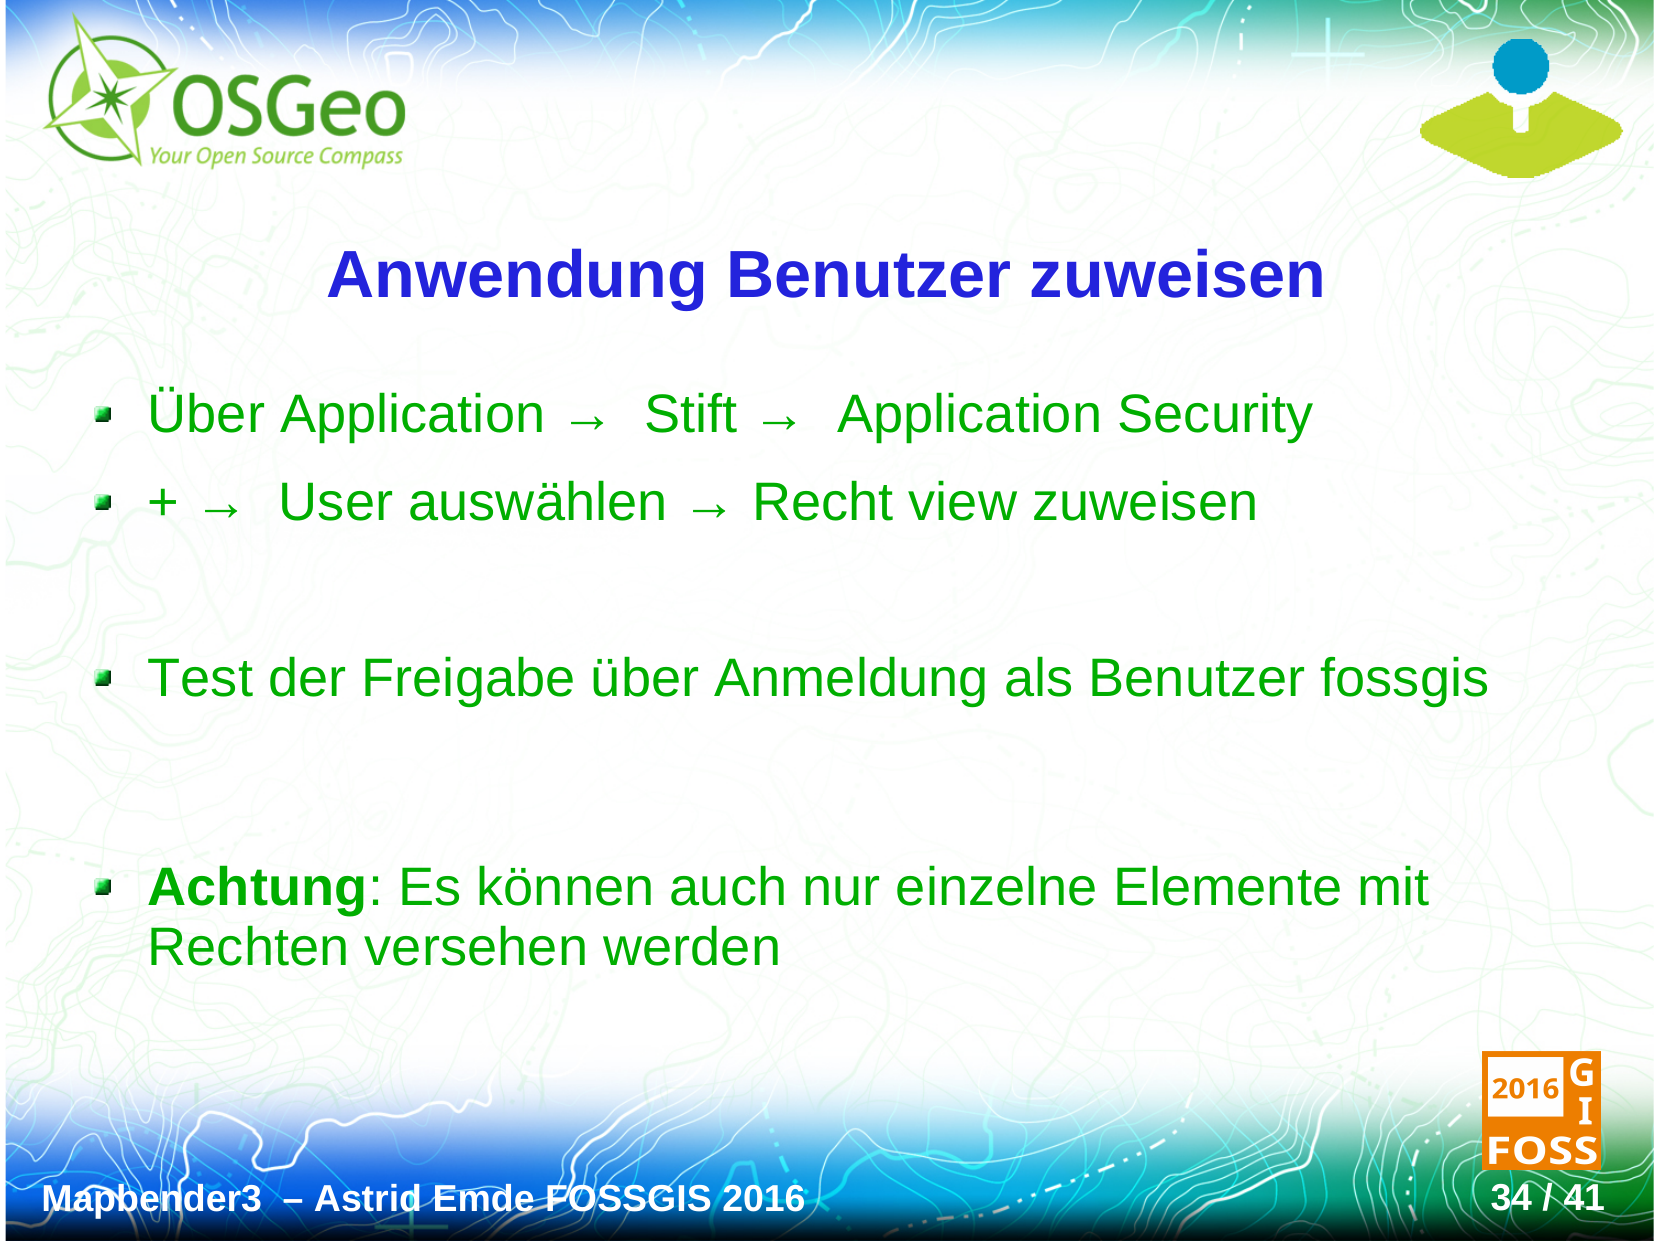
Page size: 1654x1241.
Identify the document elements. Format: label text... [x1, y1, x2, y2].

title Anwendung Benutzer zuweisen [82, 200, 1571, 349]
picture [5, 0, 1654, 1241]
list Über Application → Stift → Application Security + → User auswählen → Recht view zuweisen Test der Freigabe über Anmeldung als Benutzer fossgis Achtung: Es können auch nur einzelne Elemente mit Rechten versehen werden [76, 383, 1565, 1203]
